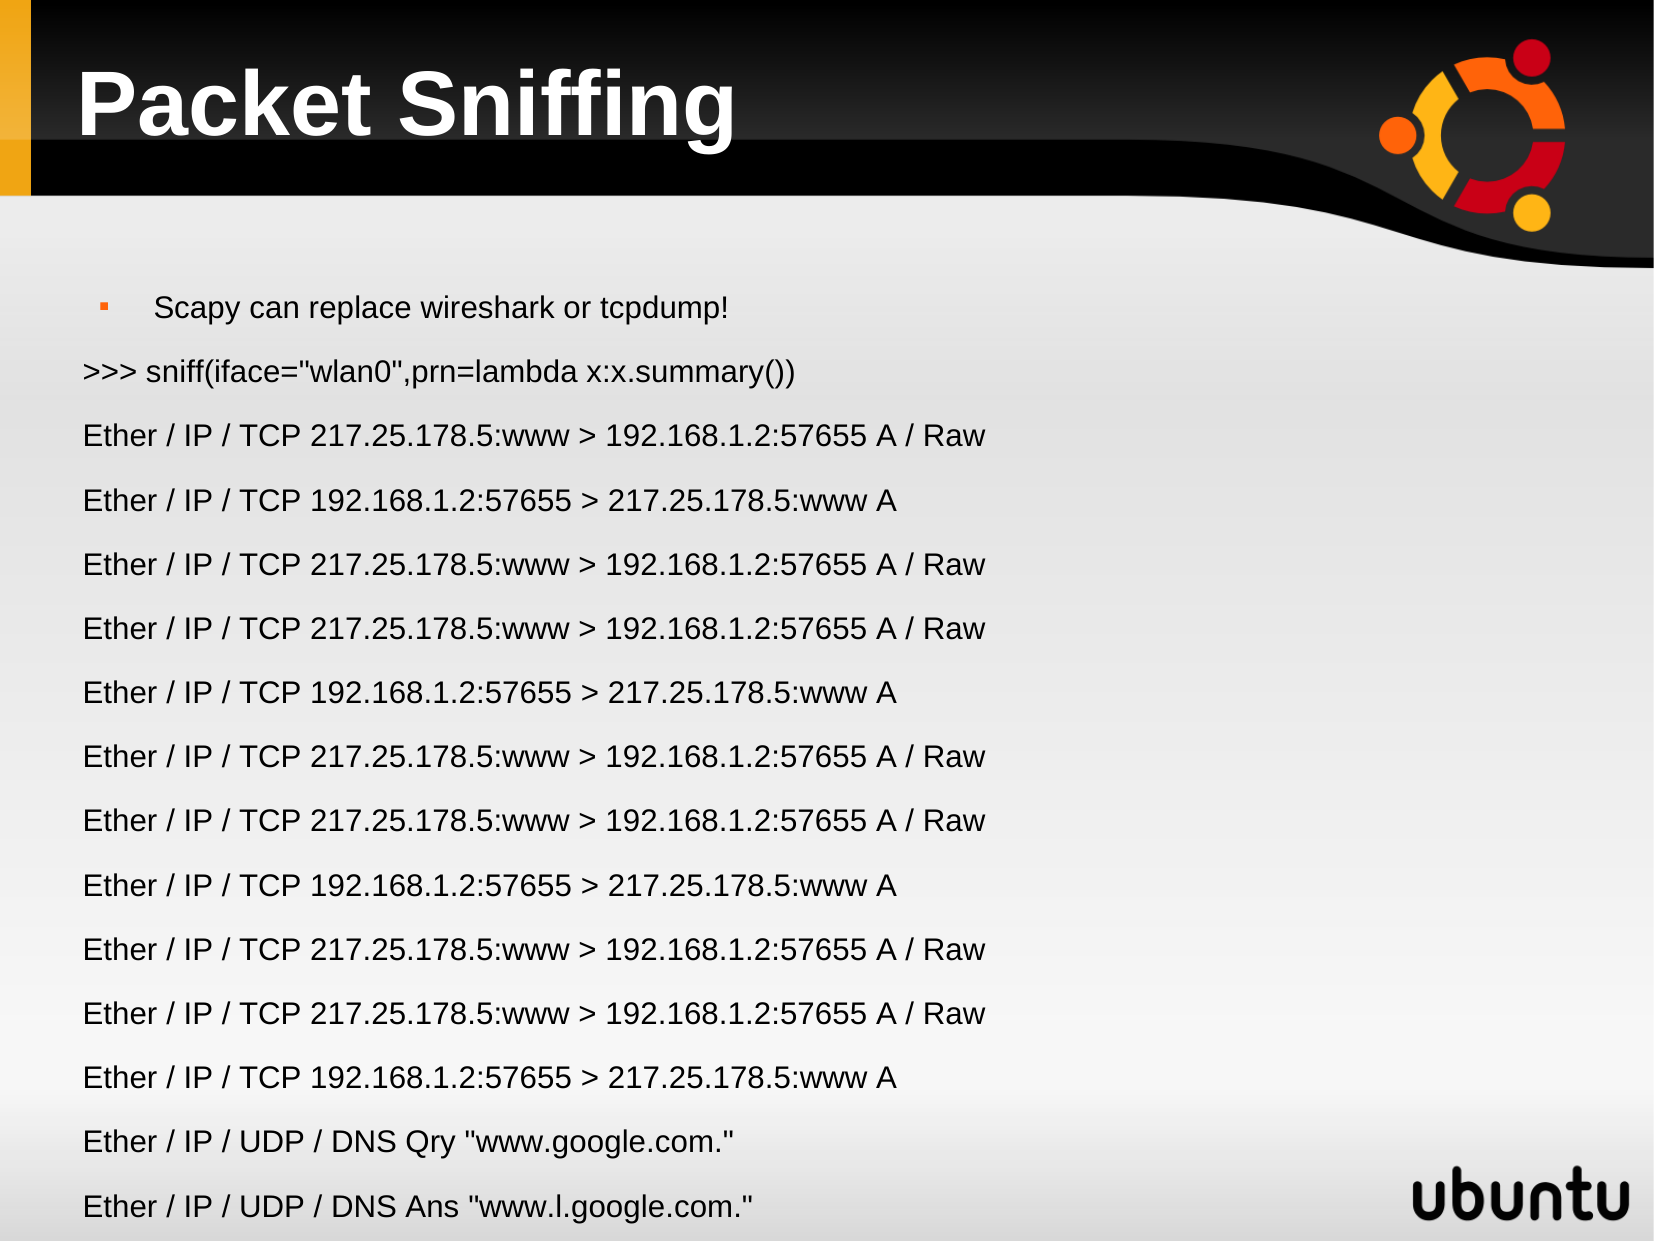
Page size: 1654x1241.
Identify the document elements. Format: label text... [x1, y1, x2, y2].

picture [0, 0, 1654, 1241]
list Scapy can replace wireshark or tcpdump! >>> sniff(iface="wlan0",prn=lambda x:x.summary()) Ether / IP / TCP 217.25.178.5:www > 192.168.1.2:57655 A / Raw Ether / IP / TCP 192.168.1.2:57655 > 217.25.178.5:www A Ether / IP / TCP 217.25.178.5:www > 192.168.1.2:57655 A / Raw Ether / IP / TCP 217.25.178.5:www > 192.168.1.2:57655 A / Raw Ether / IP / TCP 192.168.1.2:57655 > 217.25.178.5:www A Ether / IP / TCP 217.25.178.5:www > 192.168.1.2:57655 A / Raw Ether / IP / TCP 217.25.178.5:www > 192.168.1.2:57655 A / Raw Ether / IP / TCP 192.168.1.2:57655 > 217.25.178.5:www A Ether / IP / TCP 217.25.178.5:www > 192.168.1.2:57655 A / Raw Ether / IP / TCP 217.25.178.5:www > 192.168.1.2:57655 A / Raw Ether / IP / TCP 192.168.1.2:57655 > 217.25.178.5:www A Ether / IP / UDP / DNS Qry "www.google.com." Ether / IP / UDP / DNS Ans "www.l.google.com." [82, 290, 1571, 1224]
title Packet Sniffing [76, 7, 1565, 200]
